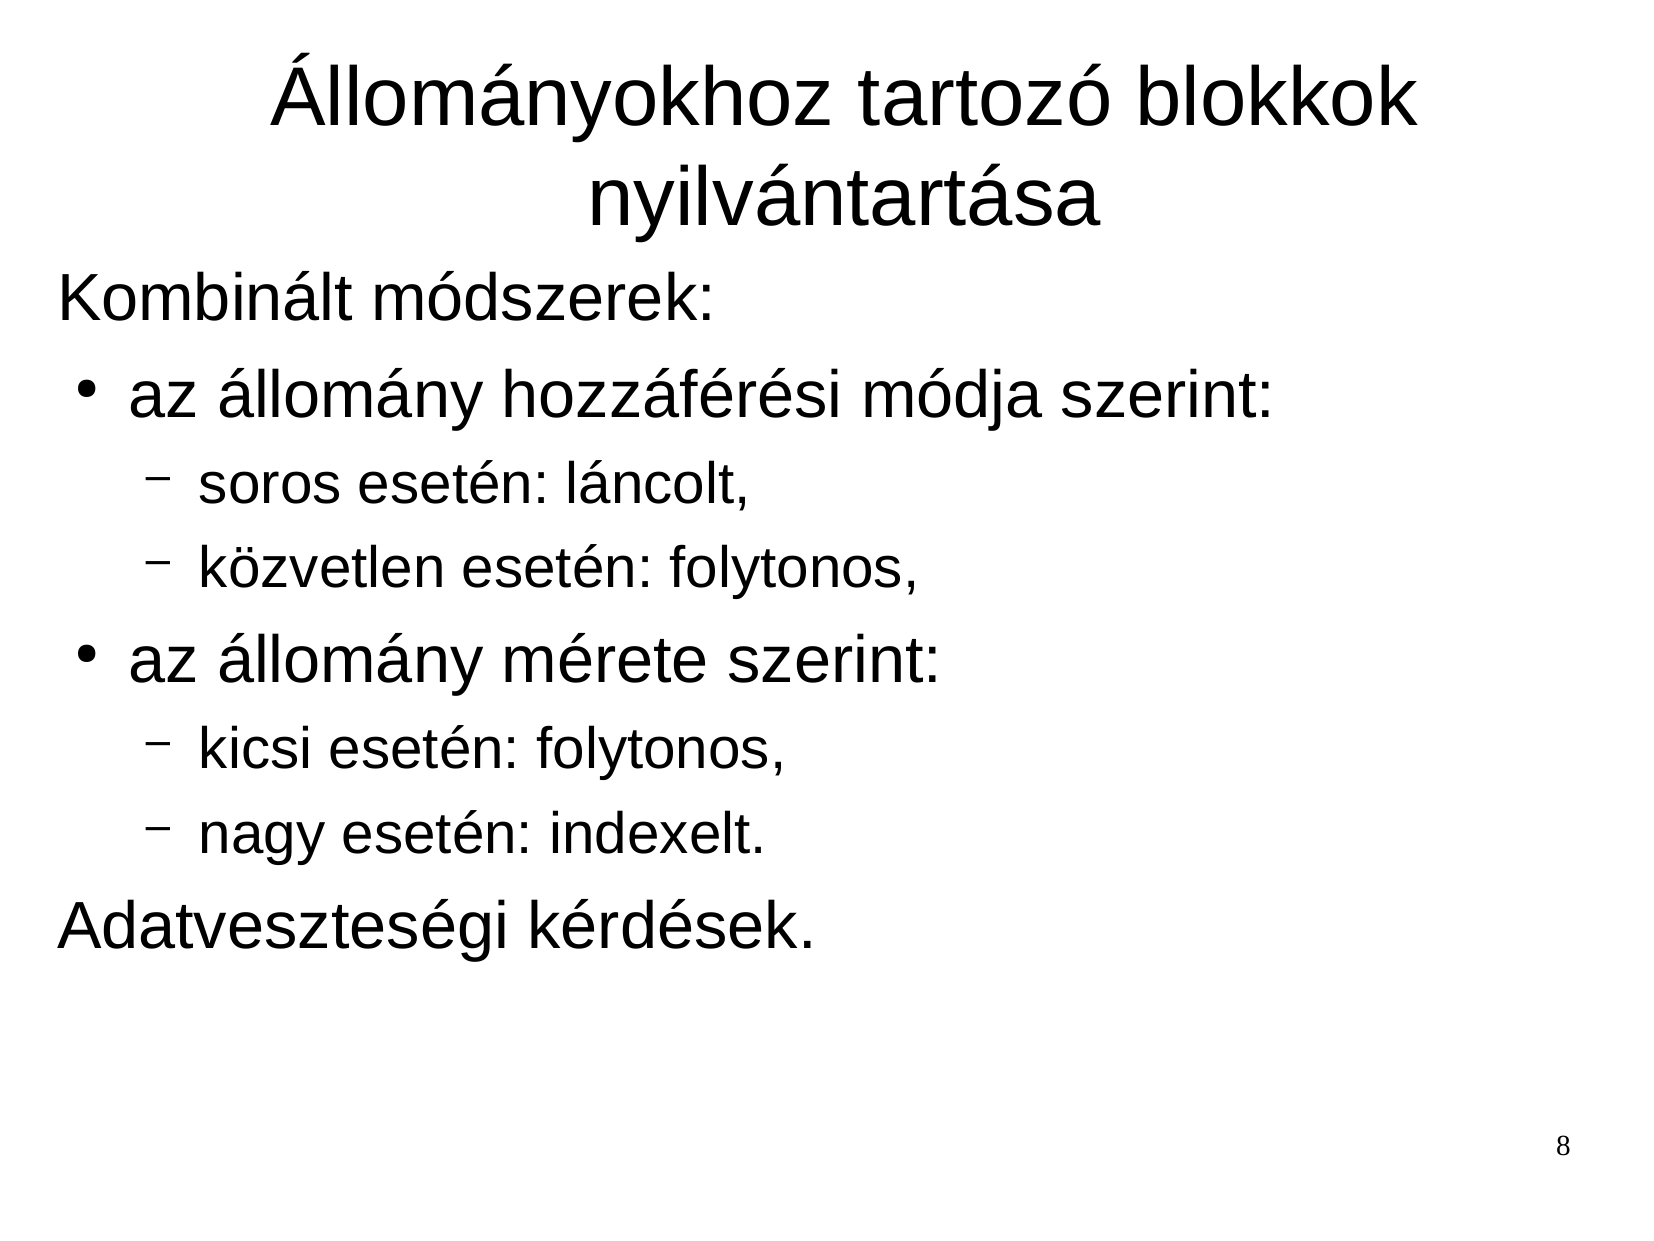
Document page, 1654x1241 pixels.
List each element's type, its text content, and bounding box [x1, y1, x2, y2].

title Állományokhoz tartozó blokkok nyilvántartása [124, 39, 1530, 245]
list Kombinált módszerek: az állomány hozzáférési módja szerint: soros esetén: láncolt, közvetlen esetén: folytonos, az állomány mérete szerint: kicsi esetén: folytonos, nagy esetén: indexelt. Adatveszteségi kérdések. [42, 245, 1588, 1195]
